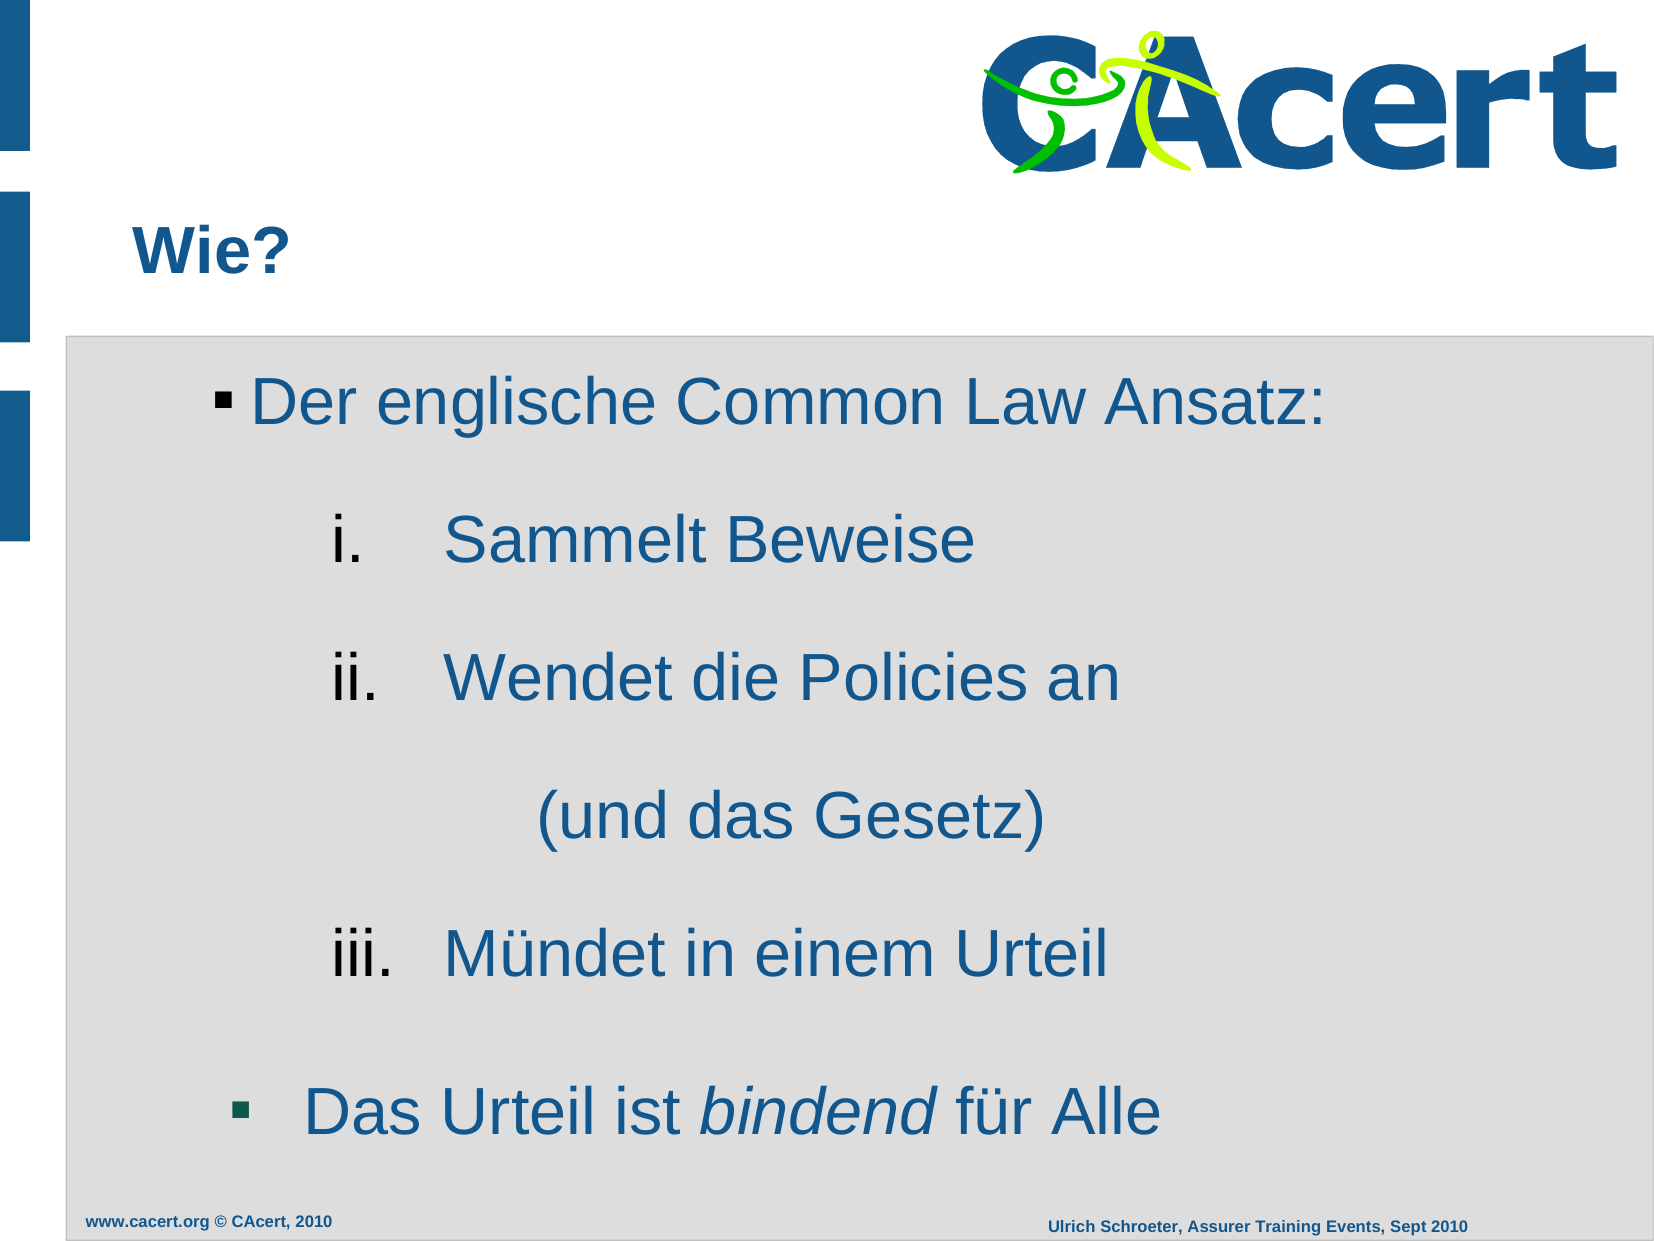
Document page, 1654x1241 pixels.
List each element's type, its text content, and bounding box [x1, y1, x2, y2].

list Der englische Common Law Ansatz: Sammelt Beweise Wendet die Policies an (und das Gesetz) Mündet in einem Urteil Das Urteil ist bindend für Alle [206, 355, 1447, 1157]
text_box Wie? [118, 191, 308, 296]
